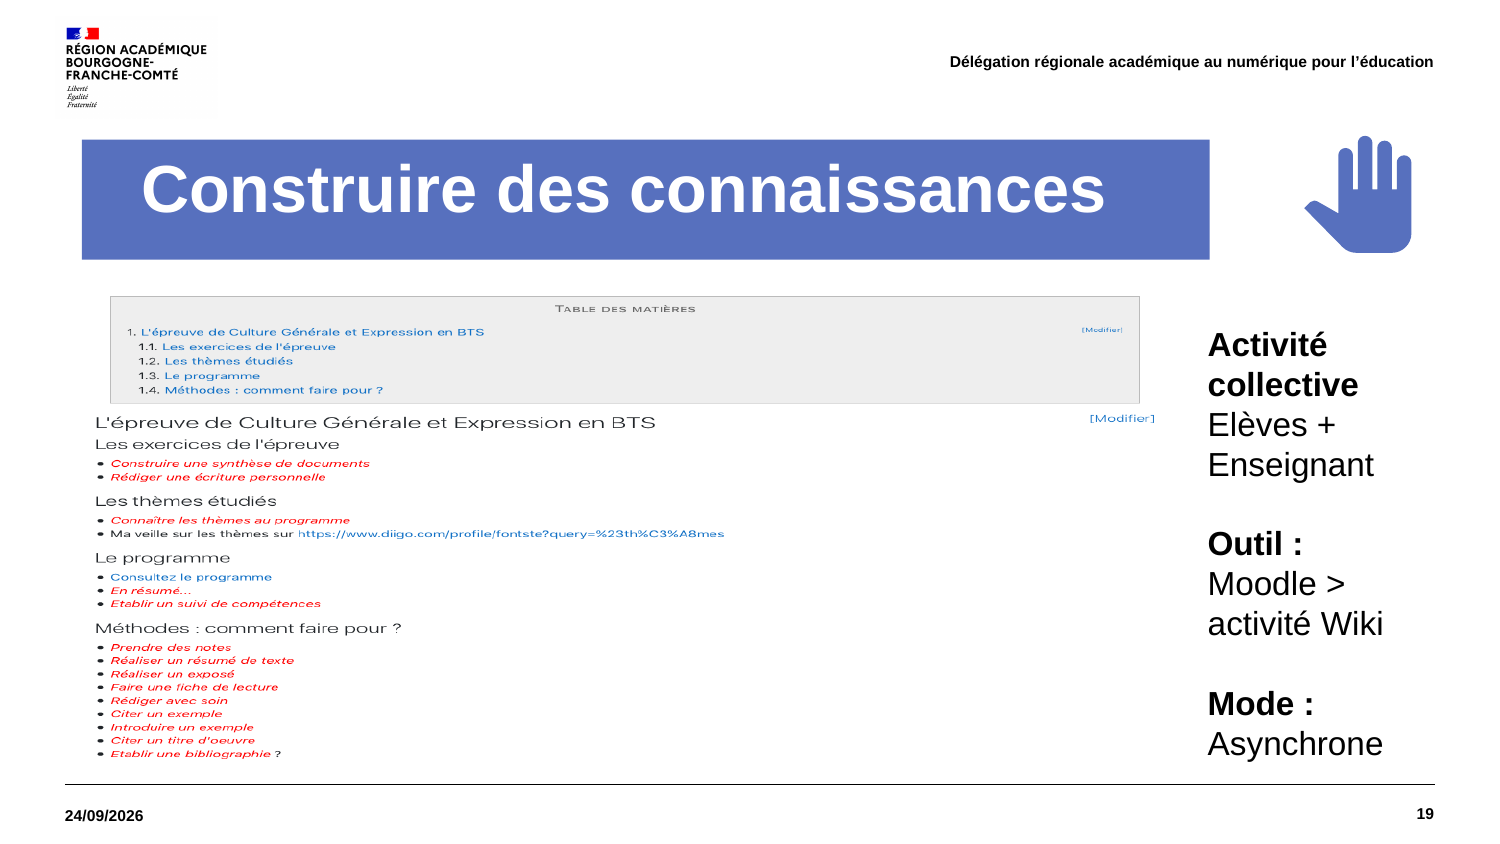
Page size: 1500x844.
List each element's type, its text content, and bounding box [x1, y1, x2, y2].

text_box [1304, 135, 1412, 253]
picture [82, 280, 1170, 770]
text_box 03/02/2022 [64, 786, 244, 843]
text_box Activité collective Elèves + Enseignant Outil : Moodle > activité Wiki Mode : Asynchrone [1192, 315, 1465, 745]
picture [55, 16, 218, 119]
text_box Délégation régionale académique au numérique pour l’éducation [470, 32, 1434, 90]
text_box Construire des connaissances [81, 139, 1210, 260]
text_box <numéro> [1213, 784, 1434, 843]
